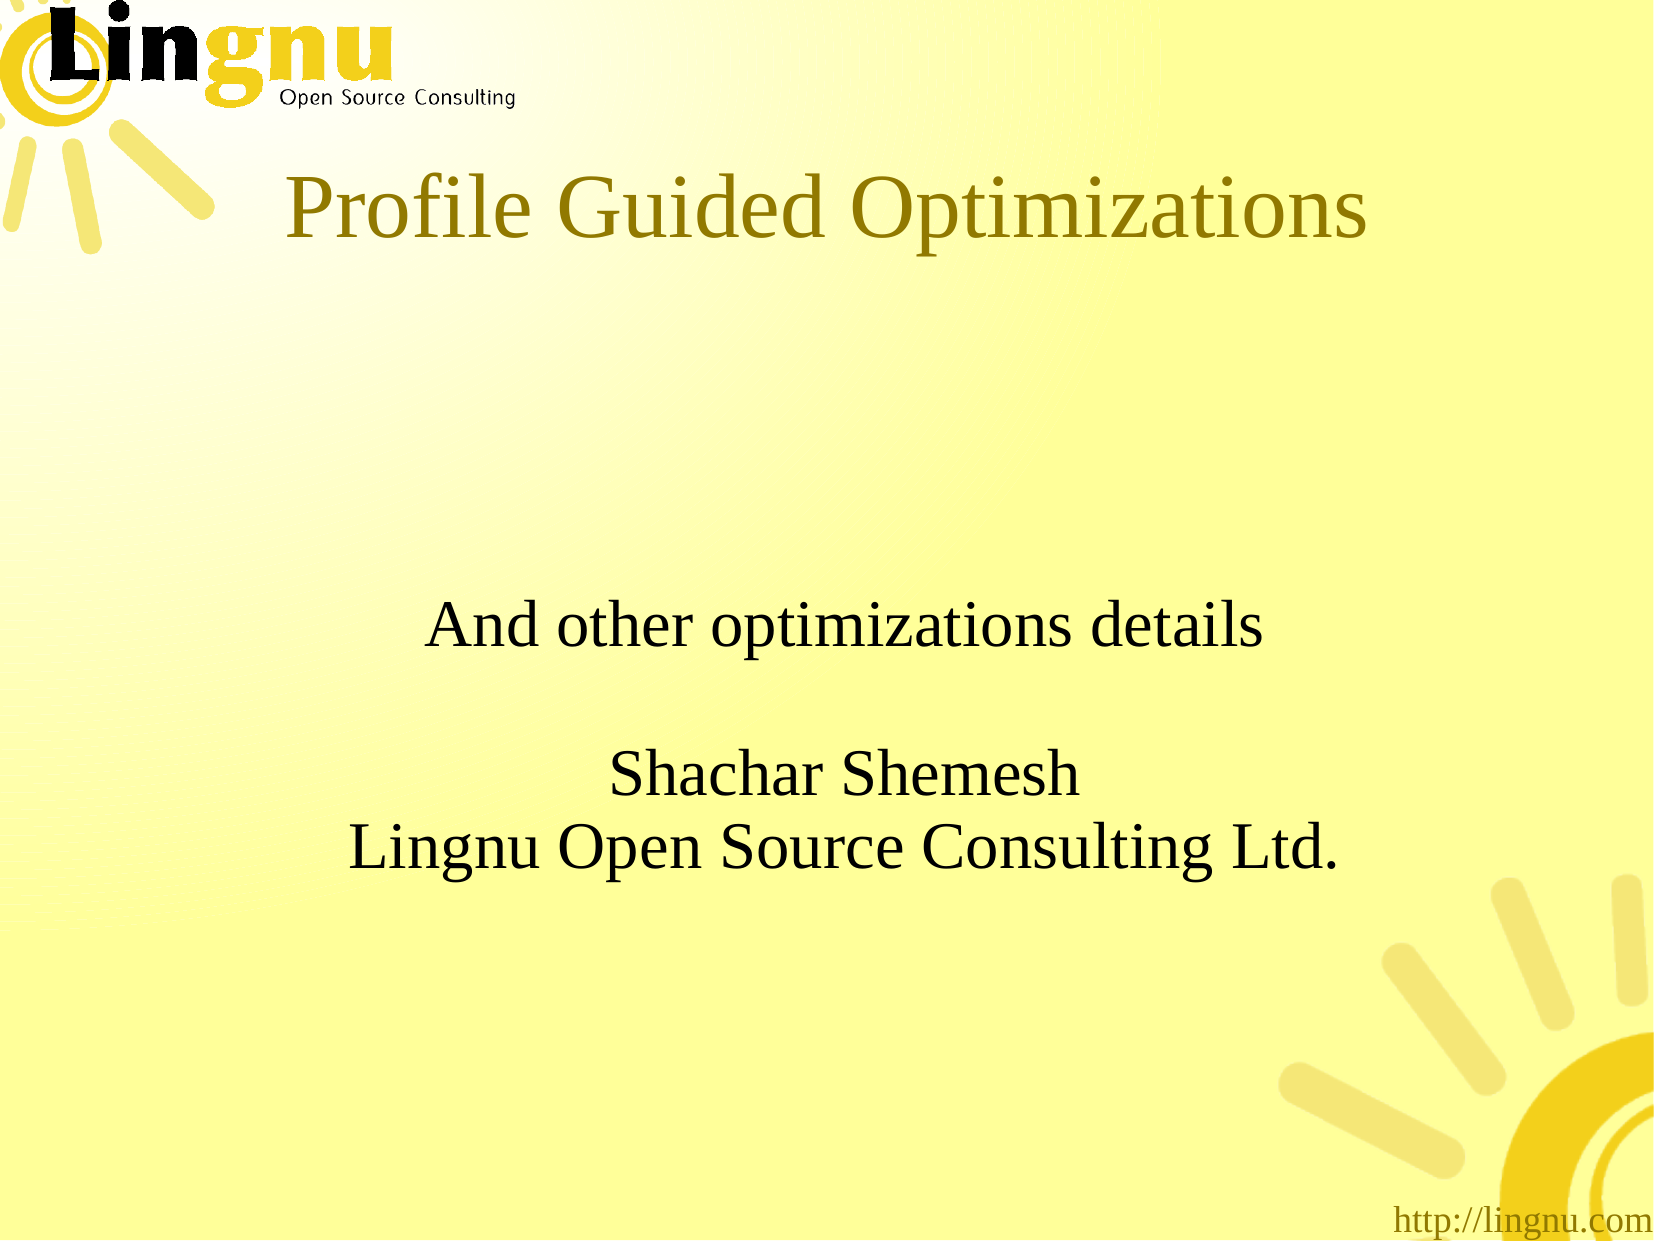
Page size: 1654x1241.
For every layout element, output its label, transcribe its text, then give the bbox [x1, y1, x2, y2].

picture [0, 0, 516, 256]
title Profile Guided Optimizations [121, 102, 1534, 311]
picture [1256, 871, 1654, 1241]
subtitle And other optimizations details Shachar Shemesh Lingnu Open Source Consulting Ltd. [121, 344, 1534, 1127]
